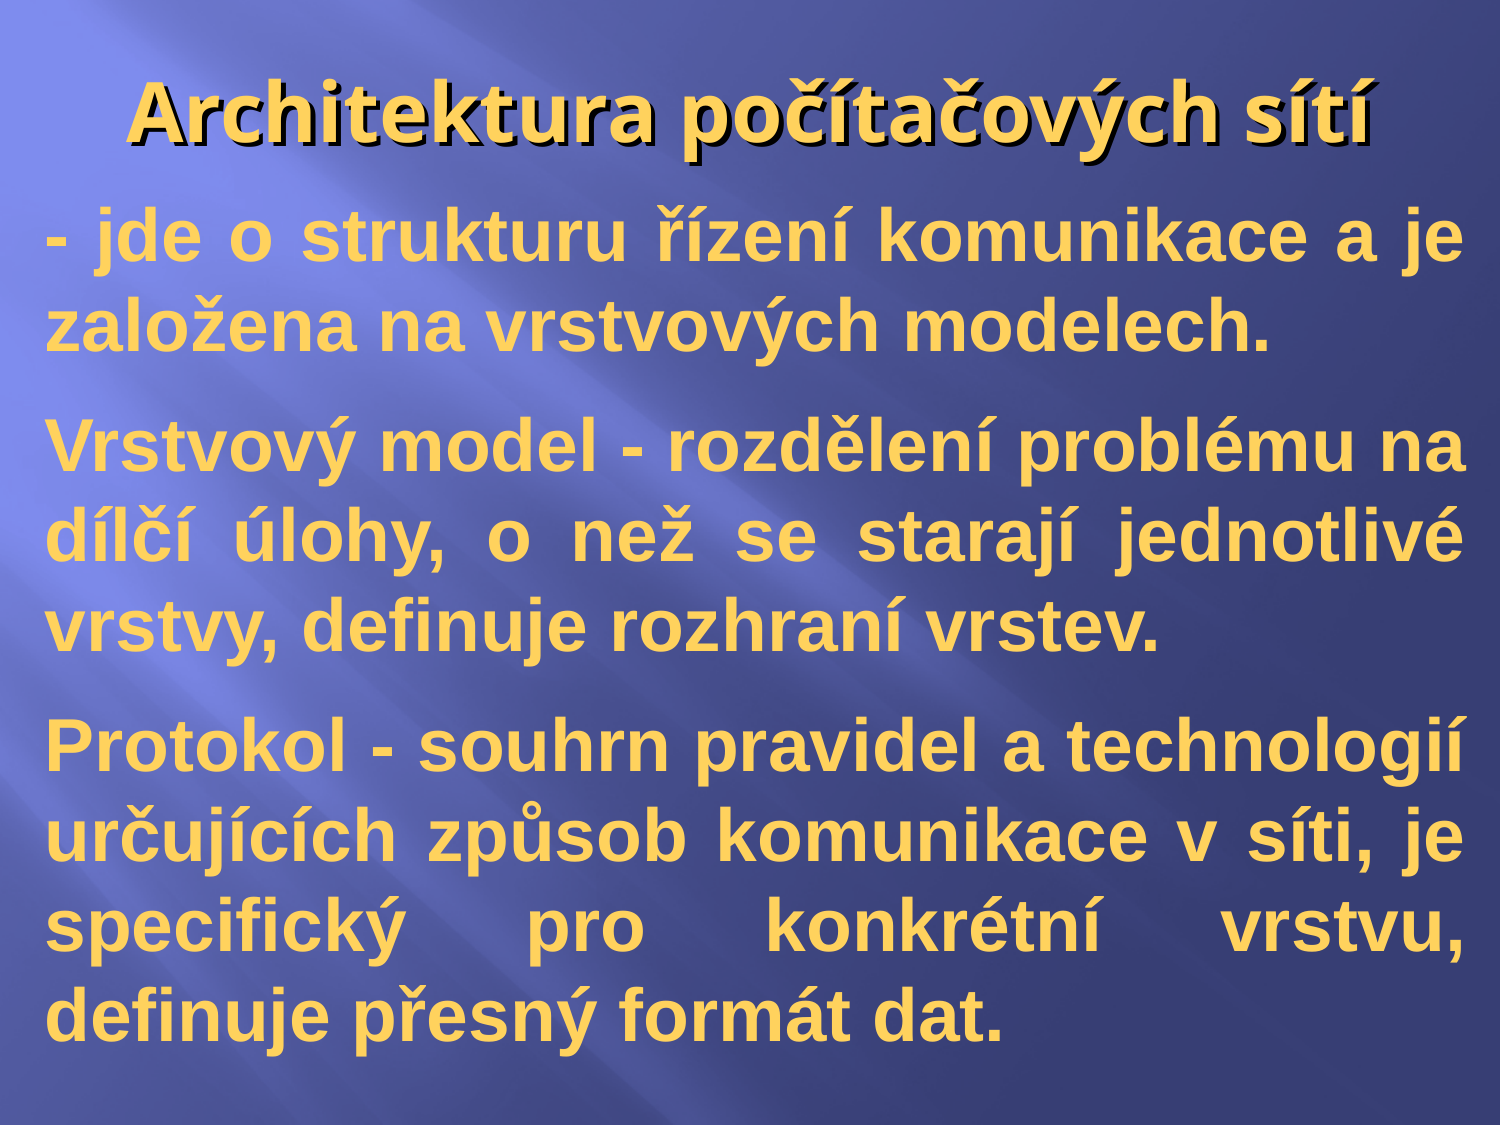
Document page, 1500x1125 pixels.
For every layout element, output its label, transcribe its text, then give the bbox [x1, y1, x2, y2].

title Architektura počítačových sítí [64, 45, 1436, 172]
text_box - jde o strukturu řízení komunikace a je založena na vrstvových modelech. Vrstvový model - rozdělení problému na dílčí úlohy, o než se starají jednotlivé vrstvy, definuje rozhraní vrstev. Protokol - souhrn pravidel a technologií určujících způsob komunikace v síti, je specifický pro konkrétní vrstvu, definuje přesný formát dat. [29, 172, 1483, 1071]
